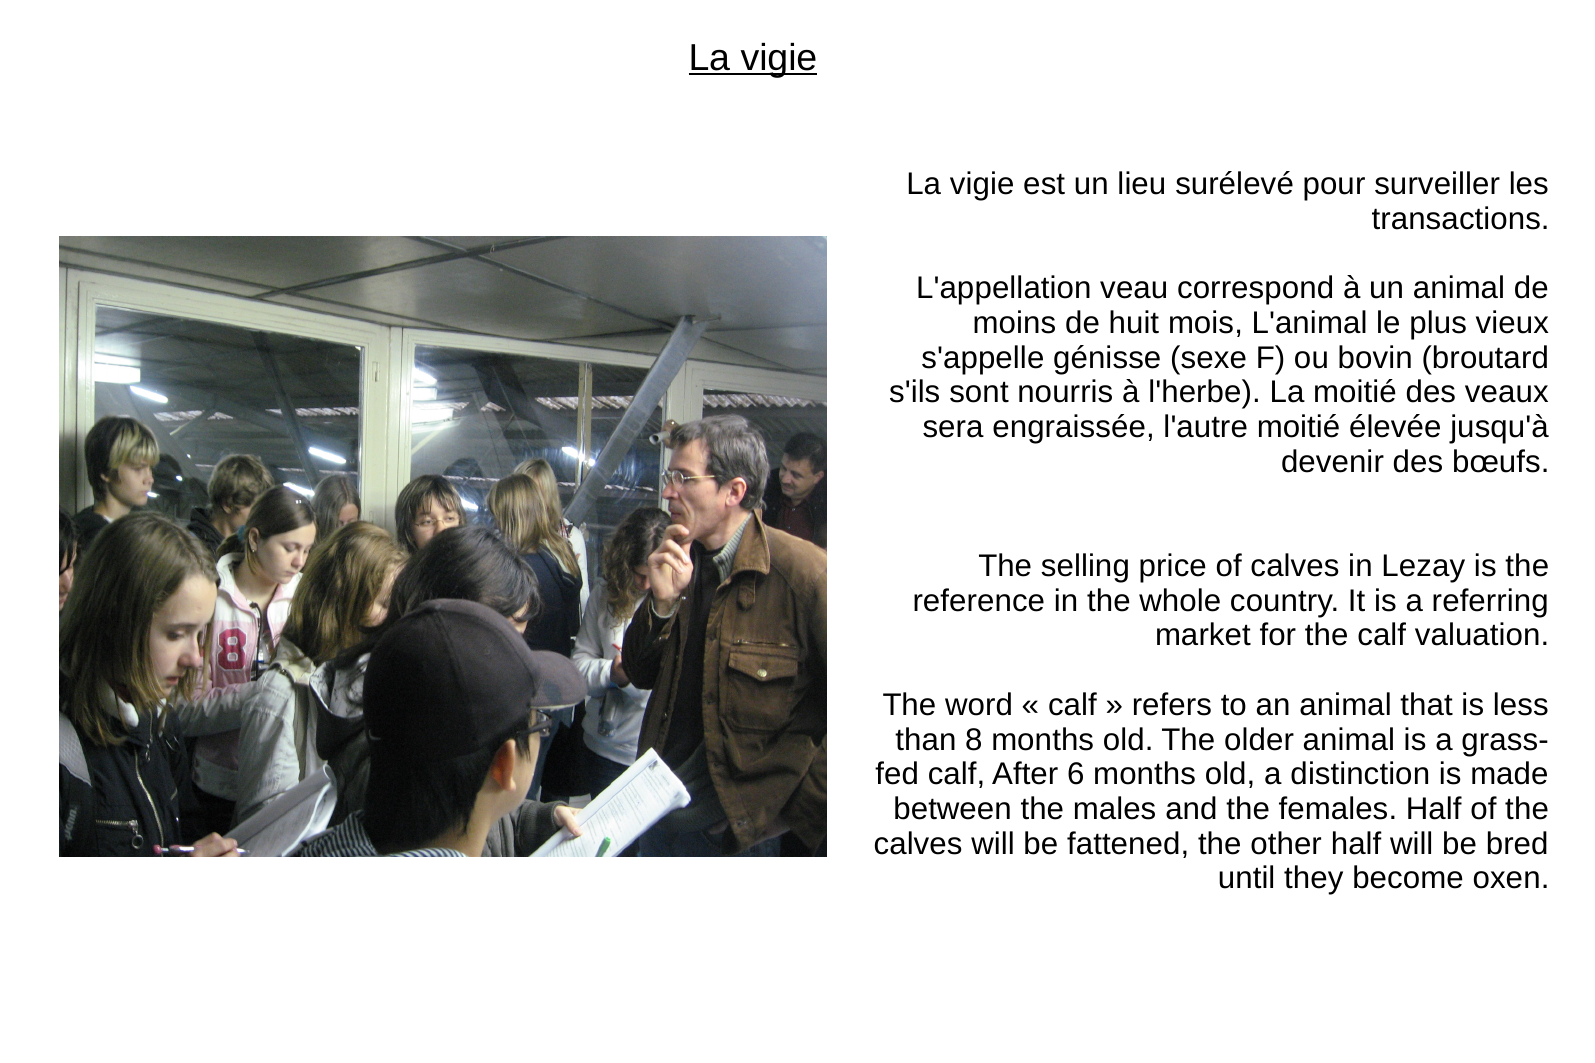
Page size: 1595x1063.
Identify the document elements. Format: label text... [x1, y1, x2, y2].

text_box La vigie est un lieu surélevé pour surveiller les transactions. L'appellation veau correspond à un animal de moins de huit mois, L'animal le plus vieux s'appelle génisse (sexe F) ou bovin (broutard s'ils sont nourris à l'herbe). La moitié des veaux sera engraissée, l'autre moitié élevée jusqu'à devenir des bœufs. The selling price of calves in Lezay is the reference in the whole country. It is a referring market for the calf valuation. The word « calf » refers to an animal that is less than 8 months old. The older animal is a grass-fed calf, After 6 months old, a distinction is made between the males and the females. Half of the calves will be fattened, the other half will be bred until they become oxen. [856, 158, 1565, 945]
text_box La vigie [354, 29, 1152, 87]
picture [59, 236, 827, 857]
